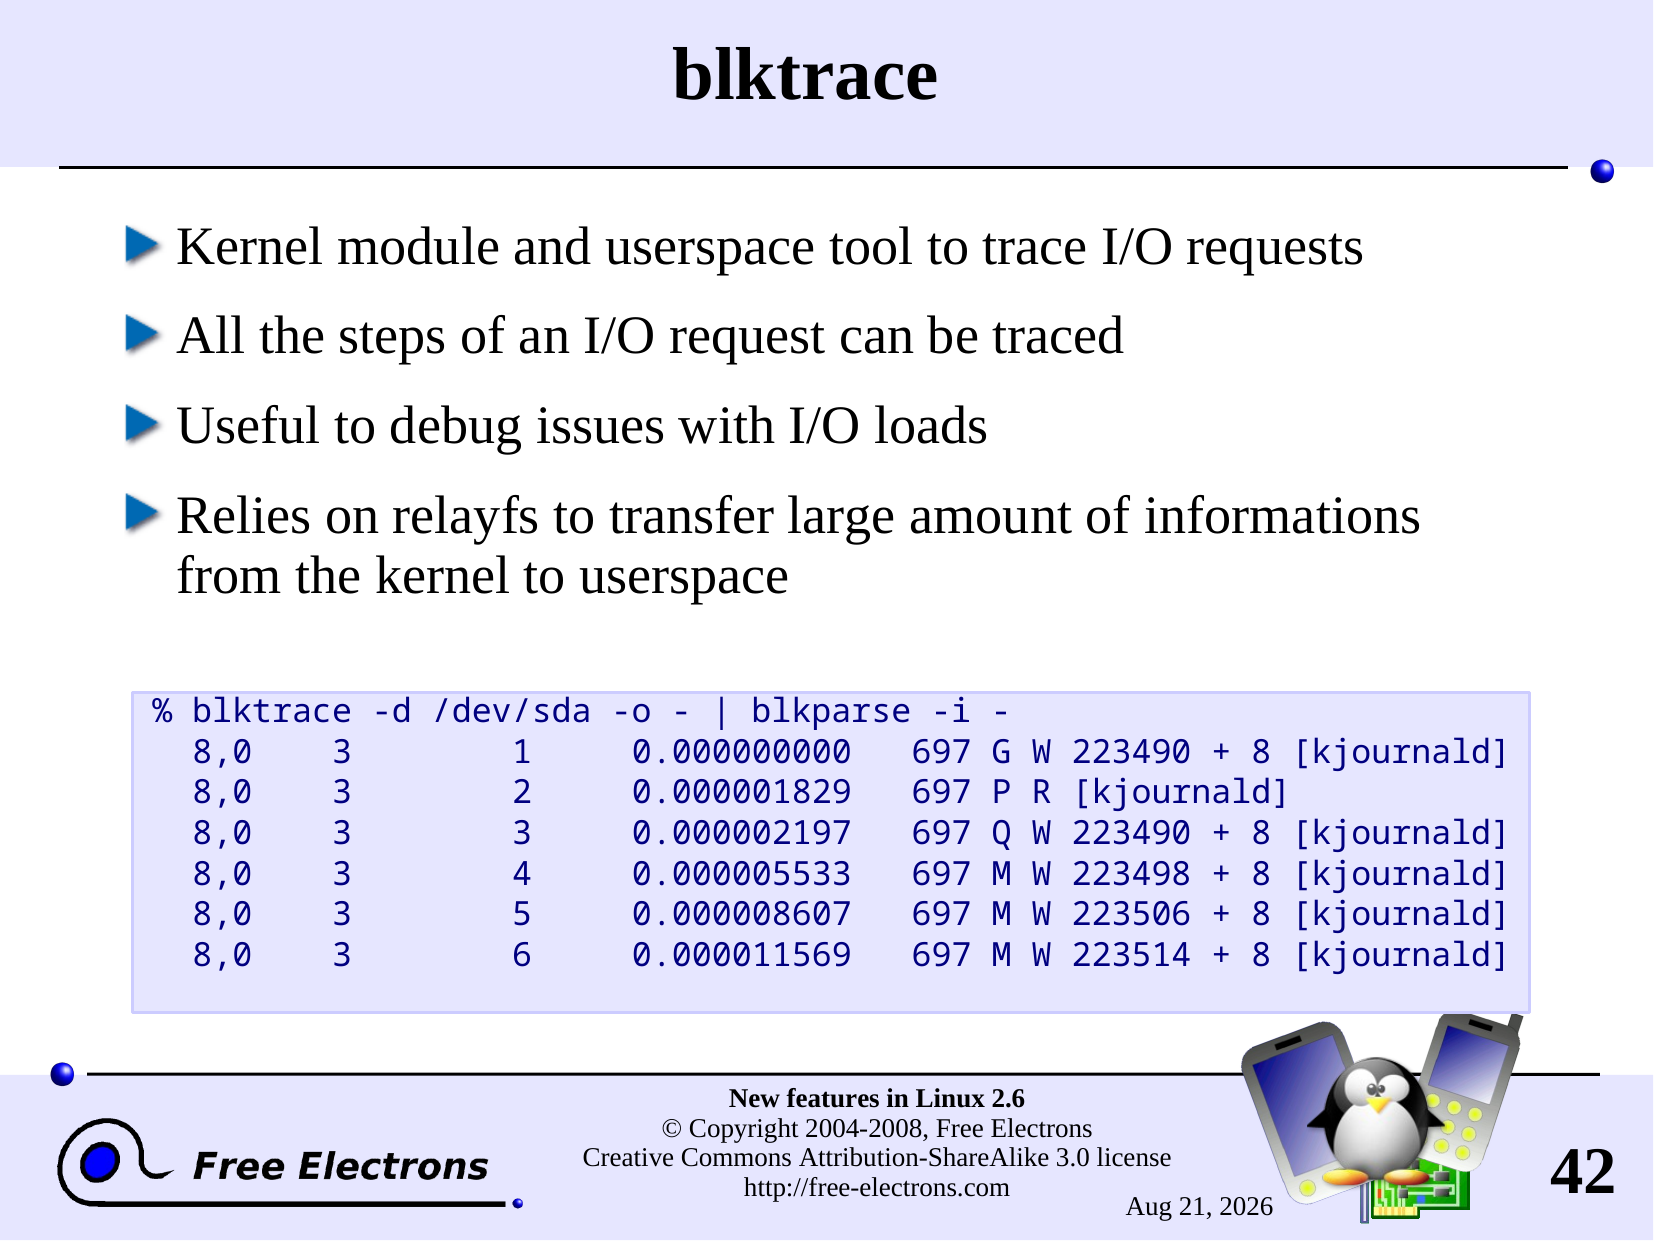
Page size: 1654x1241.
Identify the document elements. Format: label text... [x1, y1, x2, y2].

list Kernel module and userspace tool to trace I/O requests All the steps of an I/O request can be traced Useful to debug issues with I/O loads Relies on relayfs to transfer large amount of informations from the kernel to userspace [105, 216, 1518, 1066]
picture [50, 1107, 527, 1216]
text_box % blktrace -d /dev/sda -o - | blkparse -i - 8,0 3 1 0.000000000 697 G W 223490 + 8 [kjournald] 8,0 3 2 0.000001829 697 P R [kjournald] 8,0 3 3 0.000002197 697 Q W 223490 + 8 [kjournald] 8,0 3 4 0.000005533 697 M W 223498 + 8 [kjournald] 8,0 3 5 0.000008607 697 M W 223506 + 8 [kjournald] 8,0 3 6 0.000011569 697 M W 223514 + 8 [kjournald] [132, 692, 1530, 1013]
title blktrace [60, 25, 1551, 124]
picture [1231, 1011, 1538, 1241]
